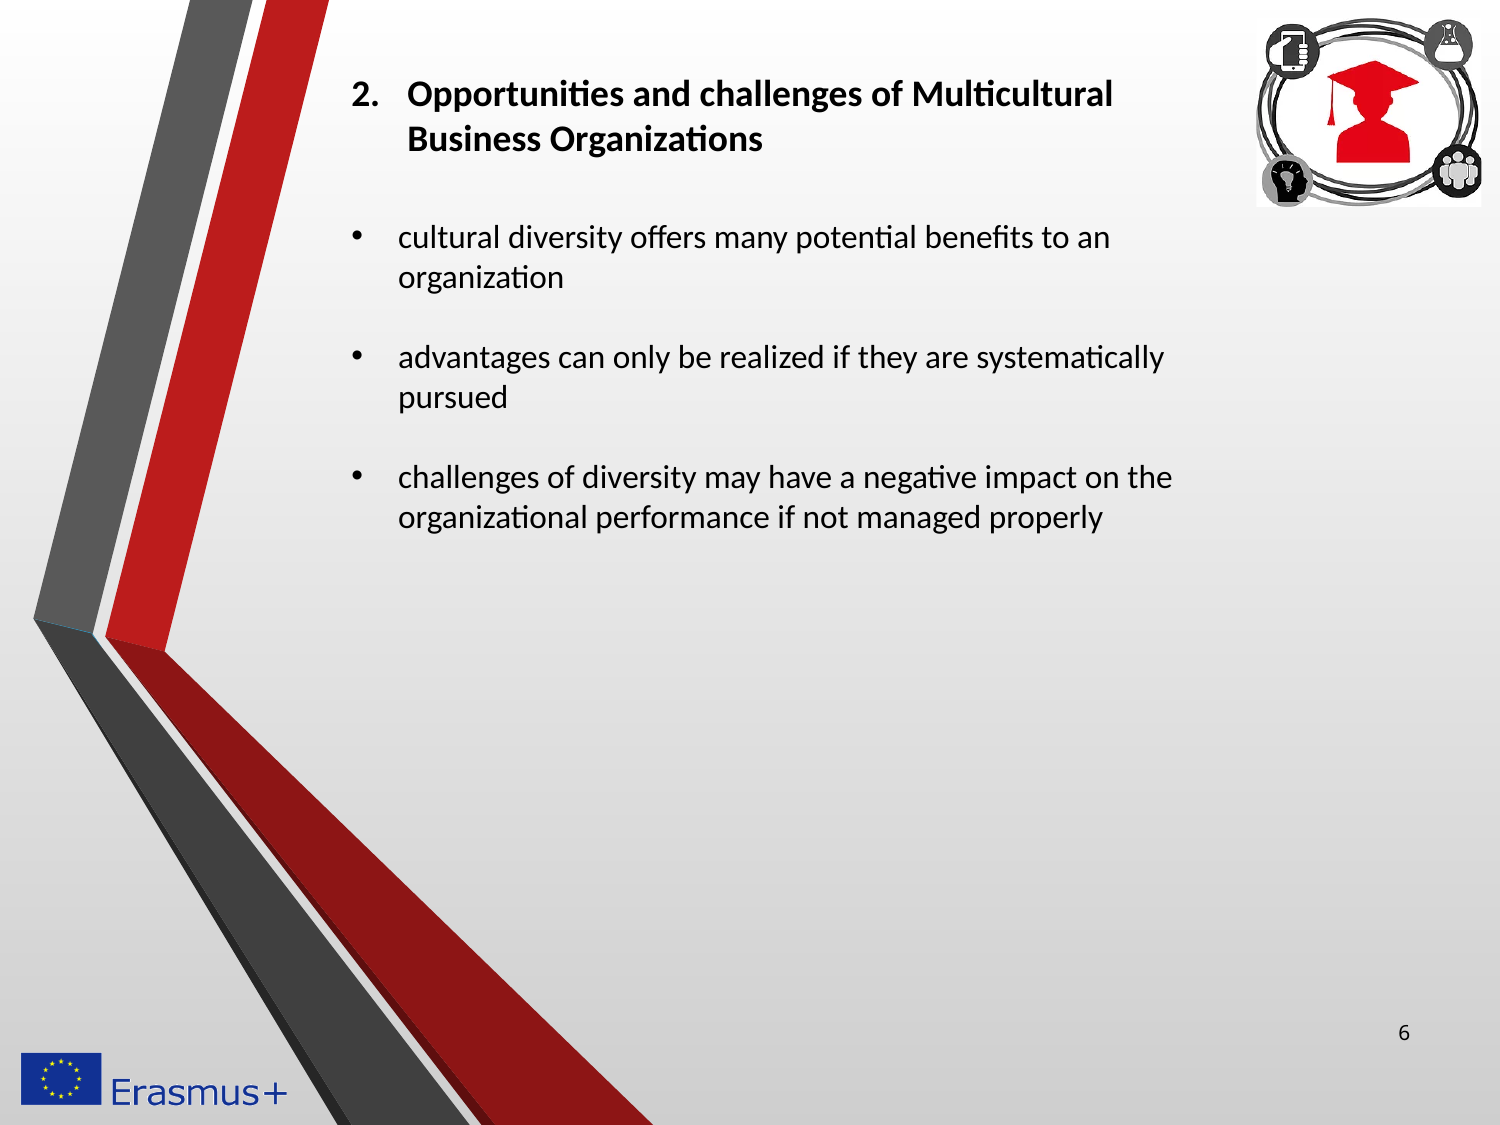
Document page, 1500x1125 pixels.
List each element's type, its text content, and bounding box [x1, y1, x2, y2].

picture [1256, 18, 1482, 207]
picture [5, 1037, 302, 1120]
text_box Opportunities and challenges of Multicultural Business Organizations [336, 61, 1247, 167]
text_box cultural diversity offers many potential benefits to an organization advantages can only be realized if they are systematically pursued challenges of diversity may have a negative impact on the organizational performance if not managed properly [336, 208, 1258, 583]
slide_number <numer> [1357, 1003, 1425, 1064]
chart [1257, 19, 1483, 209]
